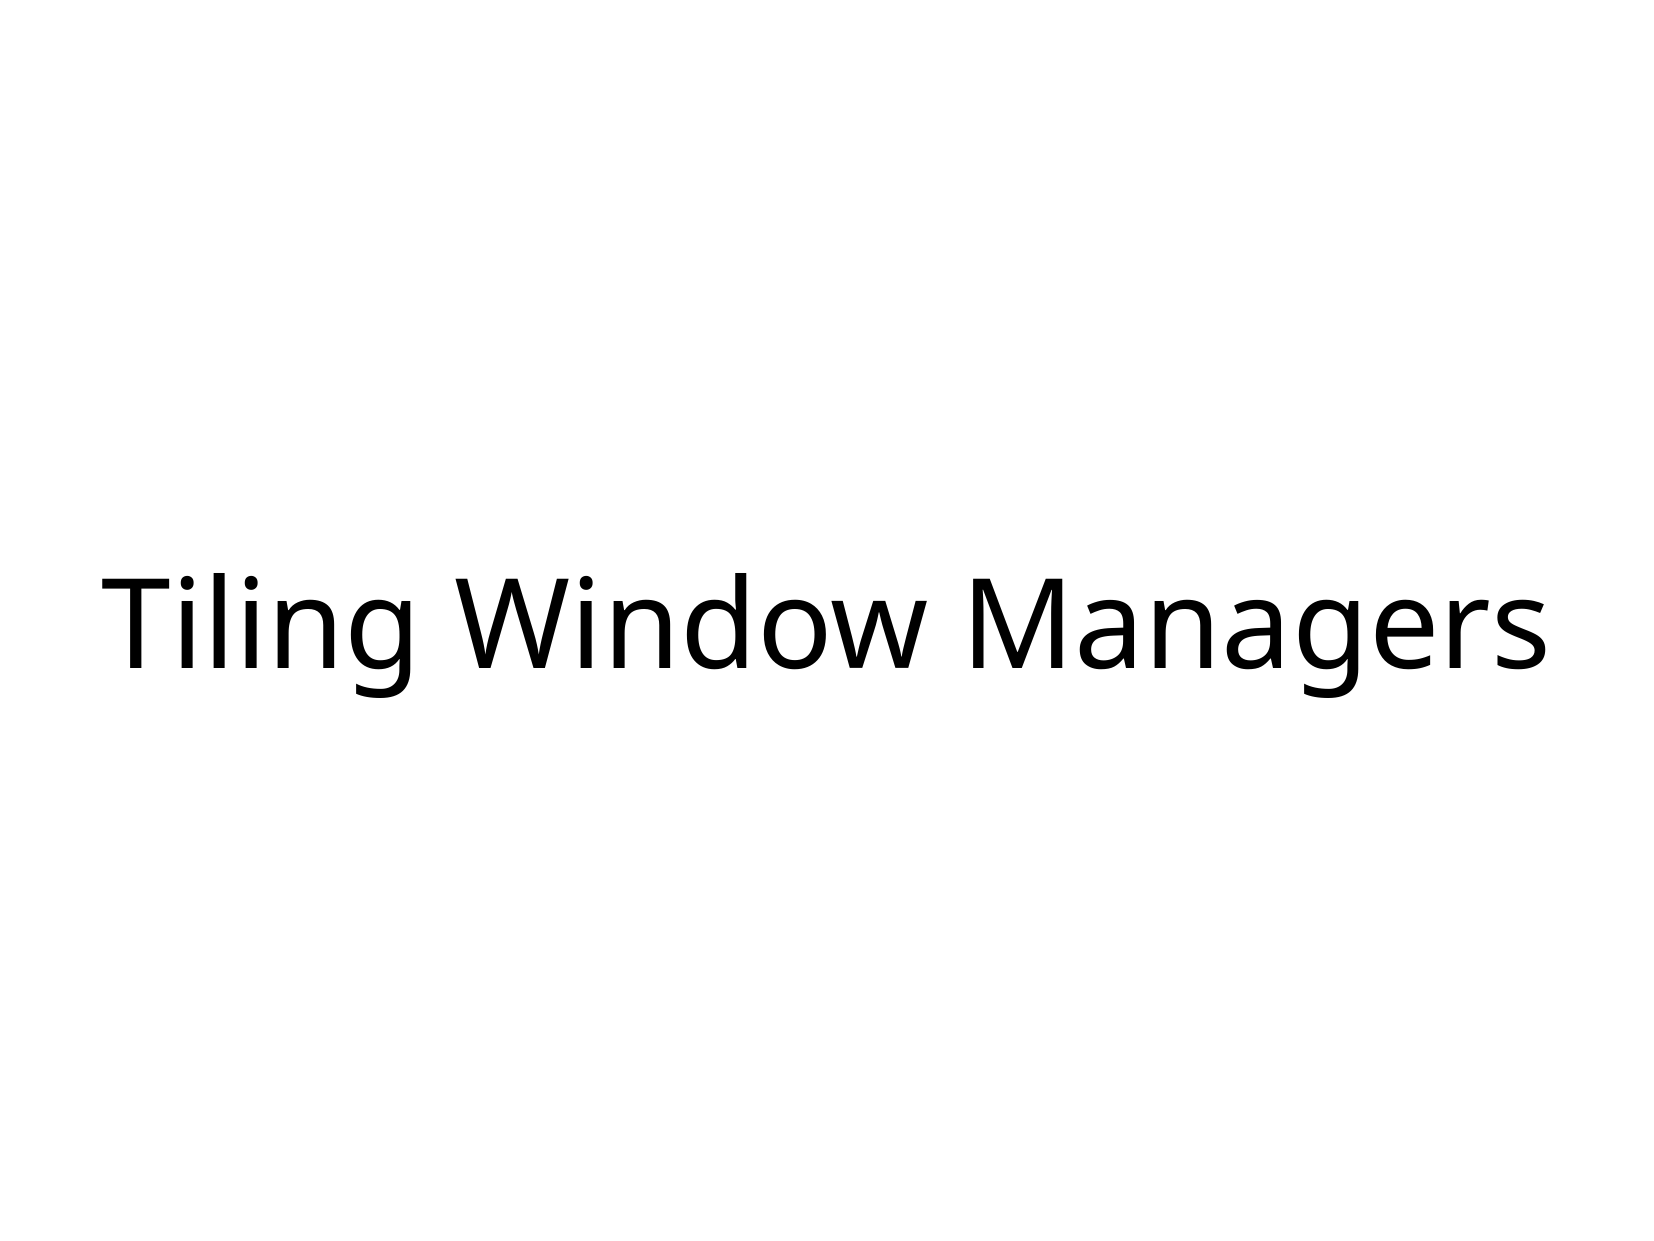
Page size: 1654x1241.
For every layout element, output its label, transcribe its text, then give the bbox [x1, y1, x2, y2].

subtitle Tiling Window Managers [0, 0, 1654, 1241]
